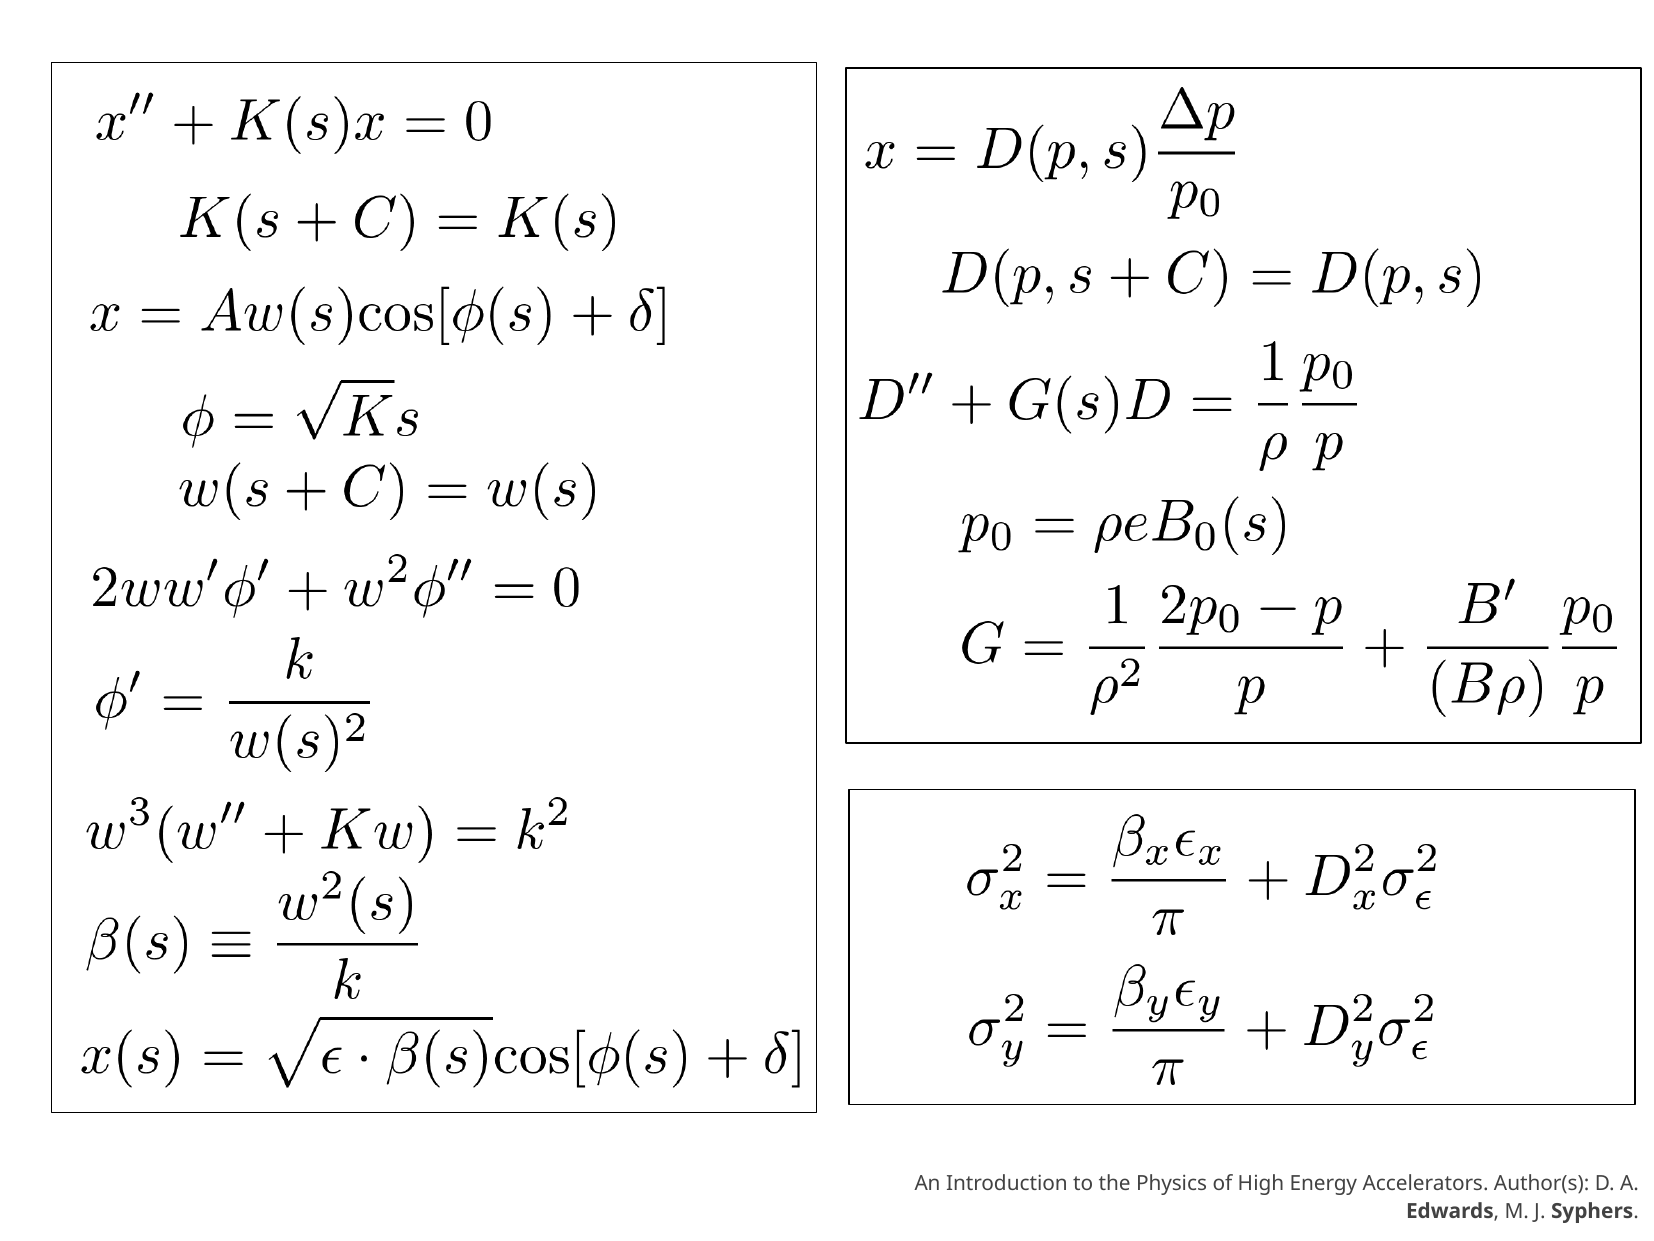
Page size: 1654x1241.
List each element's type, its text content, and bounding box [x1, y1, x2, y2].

text_box [849, 789, 1636, 1105]
picture [865, 87, 1235, 219]
picture [859, 341, 1357, 471]
text_box [51, 62, 817, 1113]
picture [962, 578, 1617, 717]
picture [942, 248, 1480, 307]
text_box An Introduction to the Physics of High Energy Accelerators. Author(s): D. A. Edwards, M. J. Syphers. [855, 1160, 1654, 1223]
picture [958, 496, 1285, 555]
